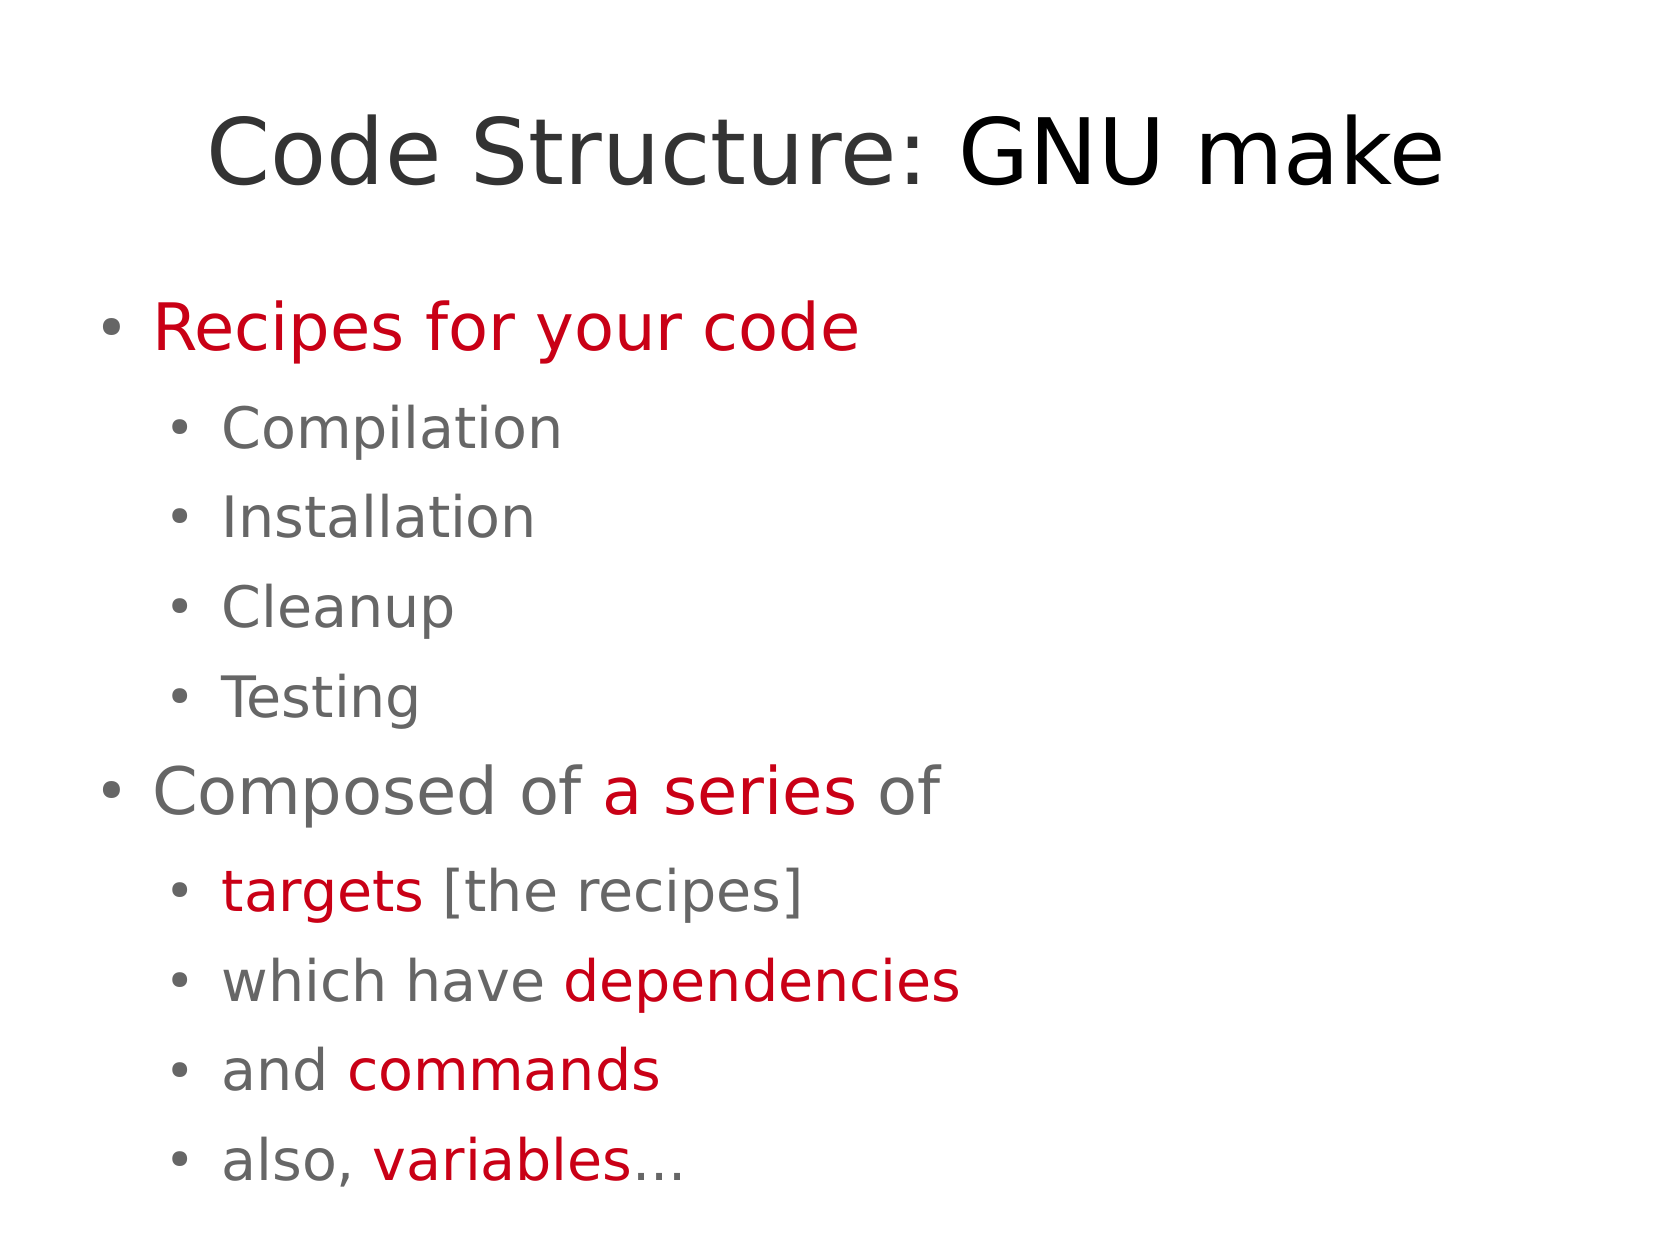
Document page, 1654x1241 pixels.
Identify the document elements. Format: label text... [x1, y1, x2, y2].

title Code Structure: GNU make [82, 49, 1571, 257]
list Recipes for your code Compilation Installation Cleanup Testing Composed of a series of targets [the recipes] which have dependencies and commands also, variables... [82, 290, 1571, 1201]
